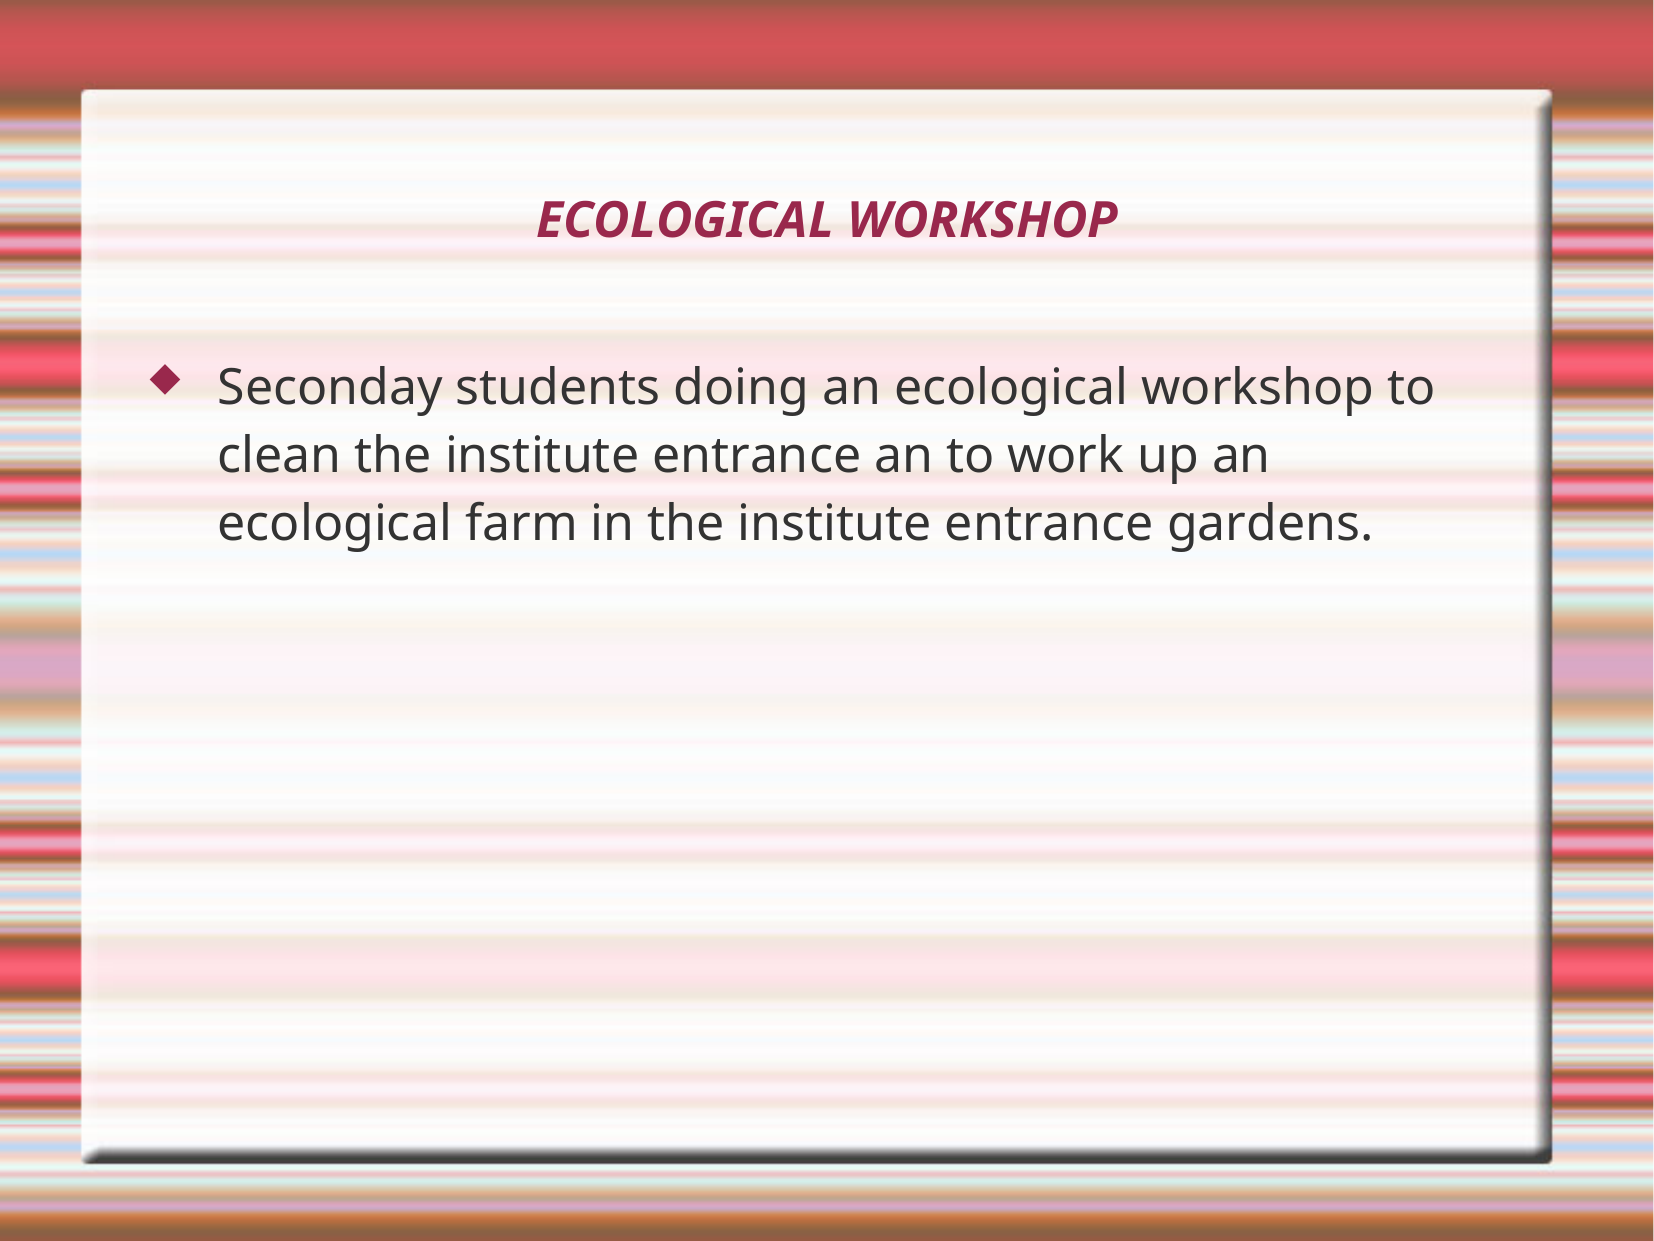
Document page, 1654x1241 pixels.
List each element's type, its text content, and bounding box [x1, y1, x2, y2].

list Seconday students doing an ecological workshop to clean the institute entrance an to work up an ecological farm in the institute entrance gardens. [134, 350, 1516, 1132]
picture [0, 0, 1654, 1241]
title ECOLOGICAL WORKSHOP [121, 114, 1534, 322]
